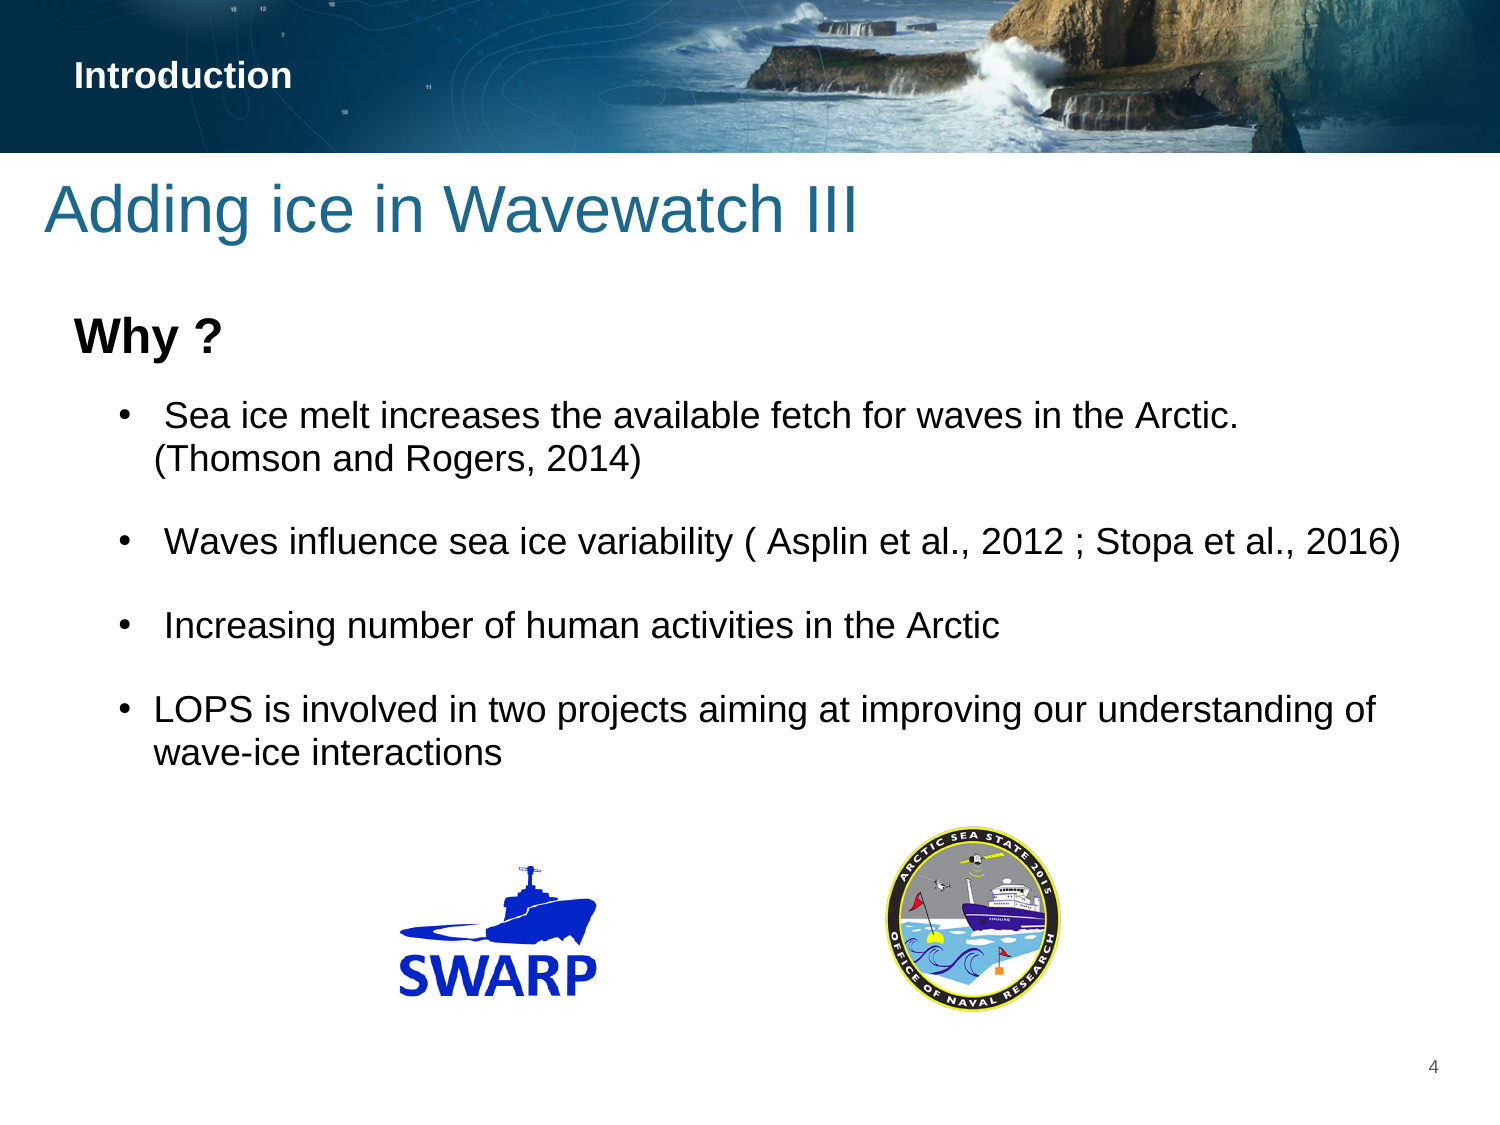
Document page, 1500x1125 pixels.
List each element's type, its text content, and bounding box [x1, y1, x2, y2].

picture [383, 856, 617, 1004]
title Introduction [59, 29, 355, 119]
text_box Sea ice melt increases the available fetch for waves in the Arctic. (Thomson and Rogers, 2014) Waves influence sea ice variability ( Asplin et al., 2012 ; Stopa et al., 2016) Increasing number of human activities in the Arctic LOPS is involved in two projects aiming at improving our understanding of wave-ice interactions [118, 395, 1418, 773]
picture [885, 826, 1061, 1012]
title Adding ice in Wavewatch III [29, 118, 1214, 294]
picture [0, 0, 1500, 153]
text_box Why ? [59, 293, 296, 414]
